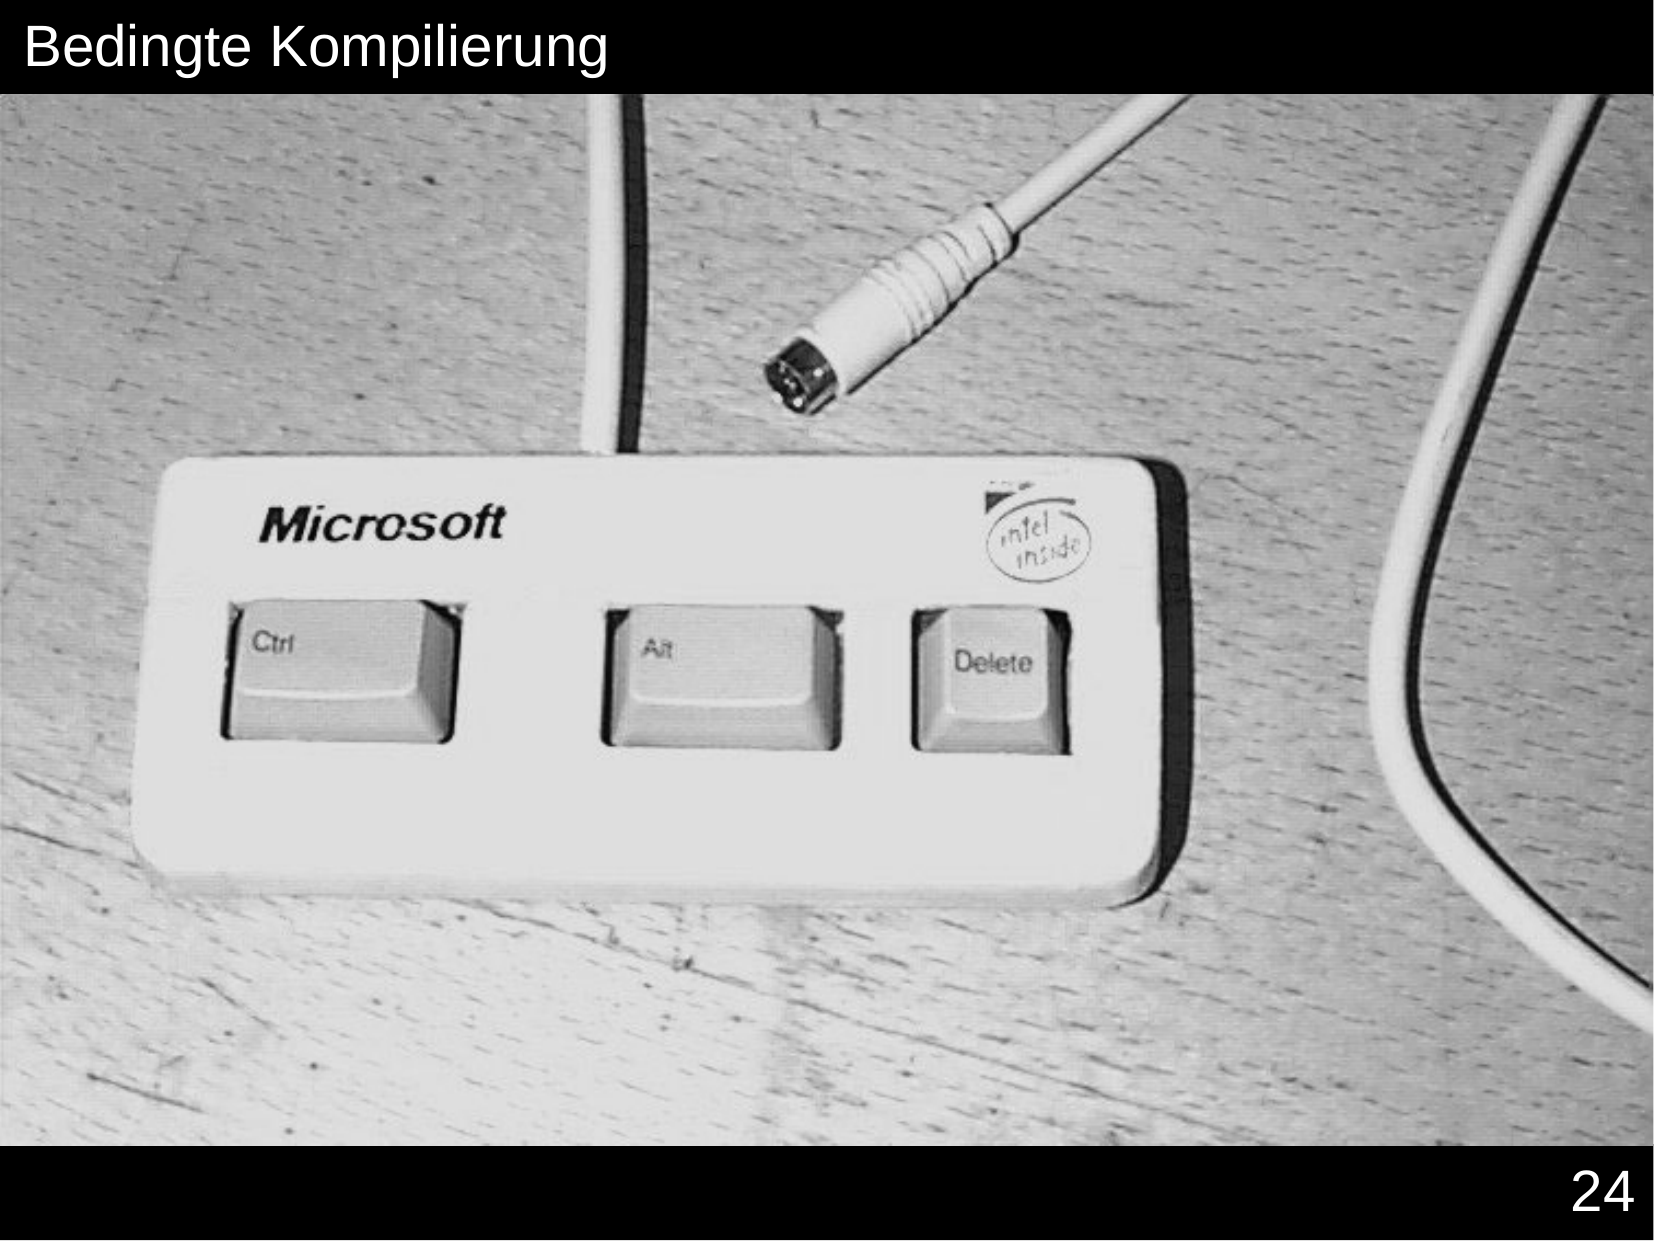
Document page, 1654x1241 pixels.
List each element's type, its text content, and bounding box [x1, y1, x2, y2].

text_box Bedingte Kompilierung [8, 5, 766, 94]
picture [0, 94, 1654, 1146]
